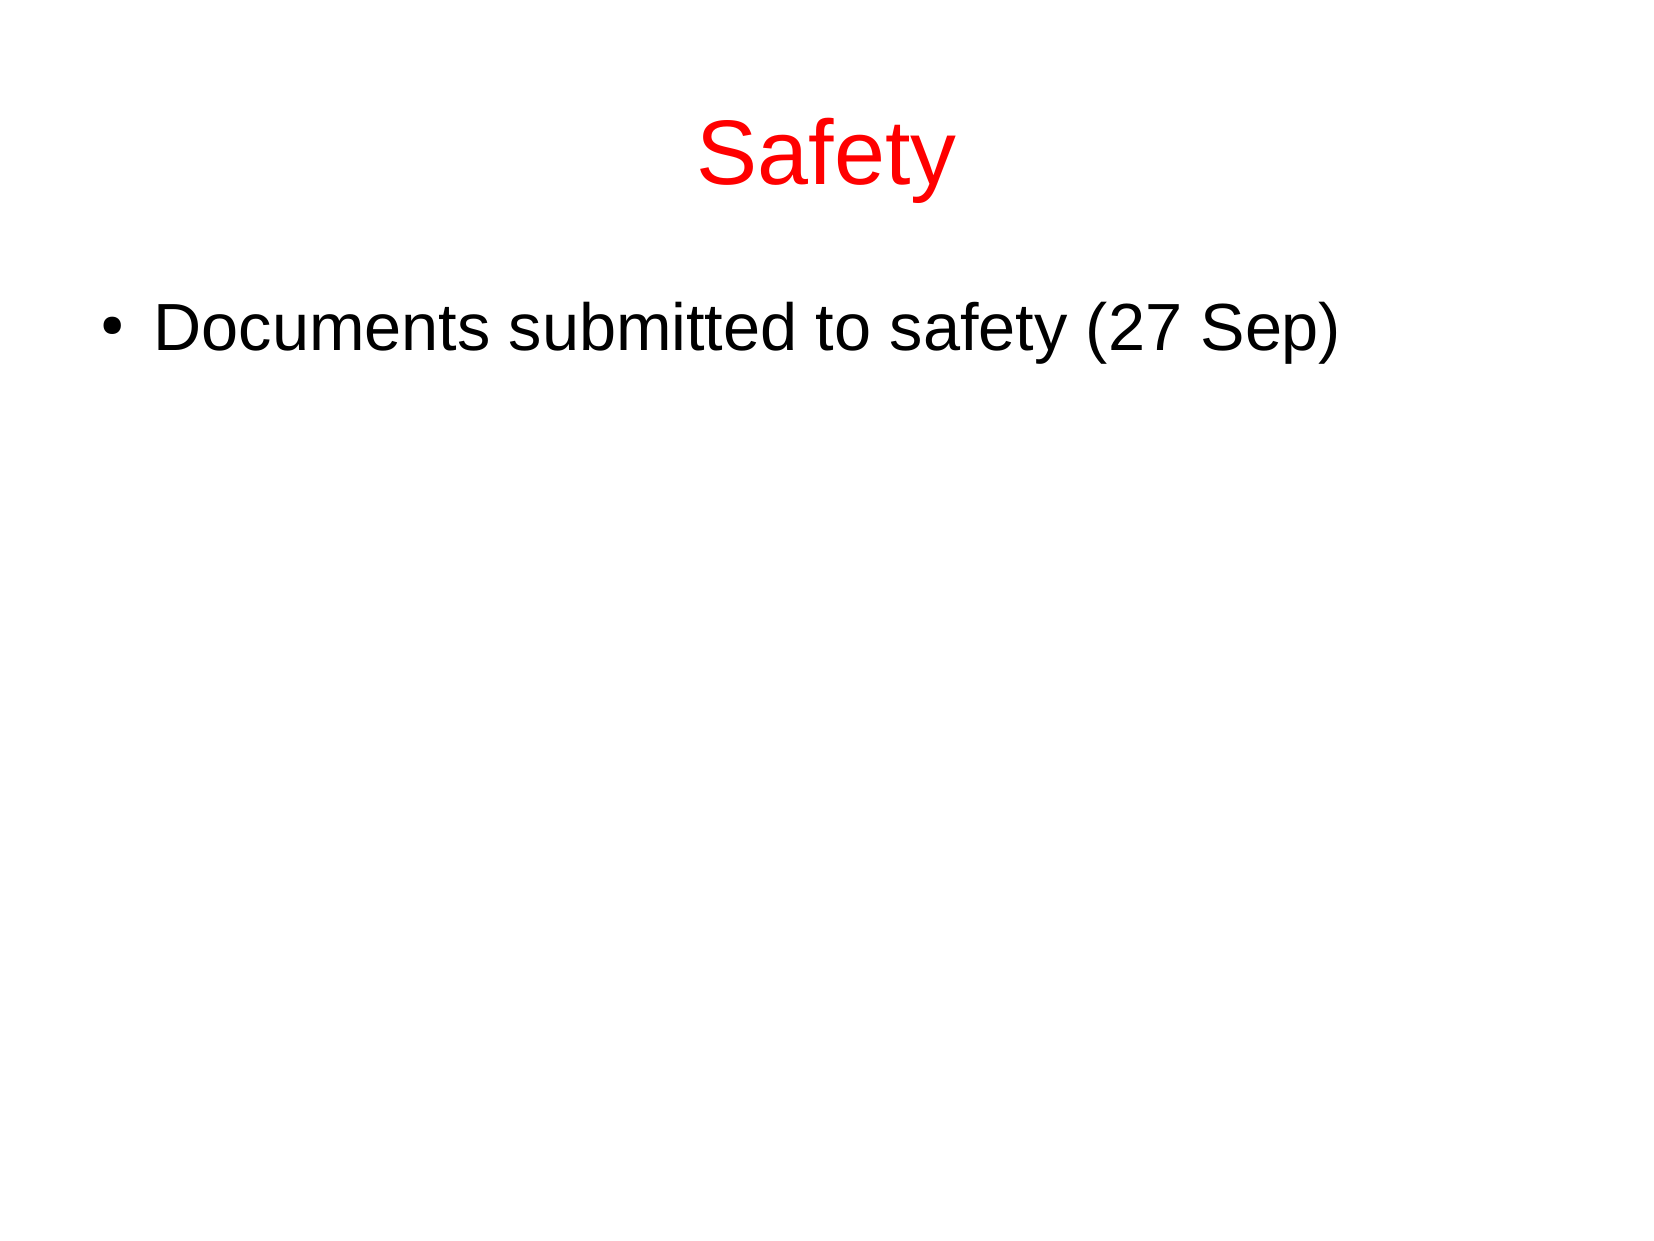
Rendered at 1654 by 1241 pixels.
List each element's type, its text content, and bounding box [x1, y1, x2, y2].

list Documents submitted to safety (27 Sep) [82, 290, 1571, 1094]
title Safety [82, 56, 1571, 250]
